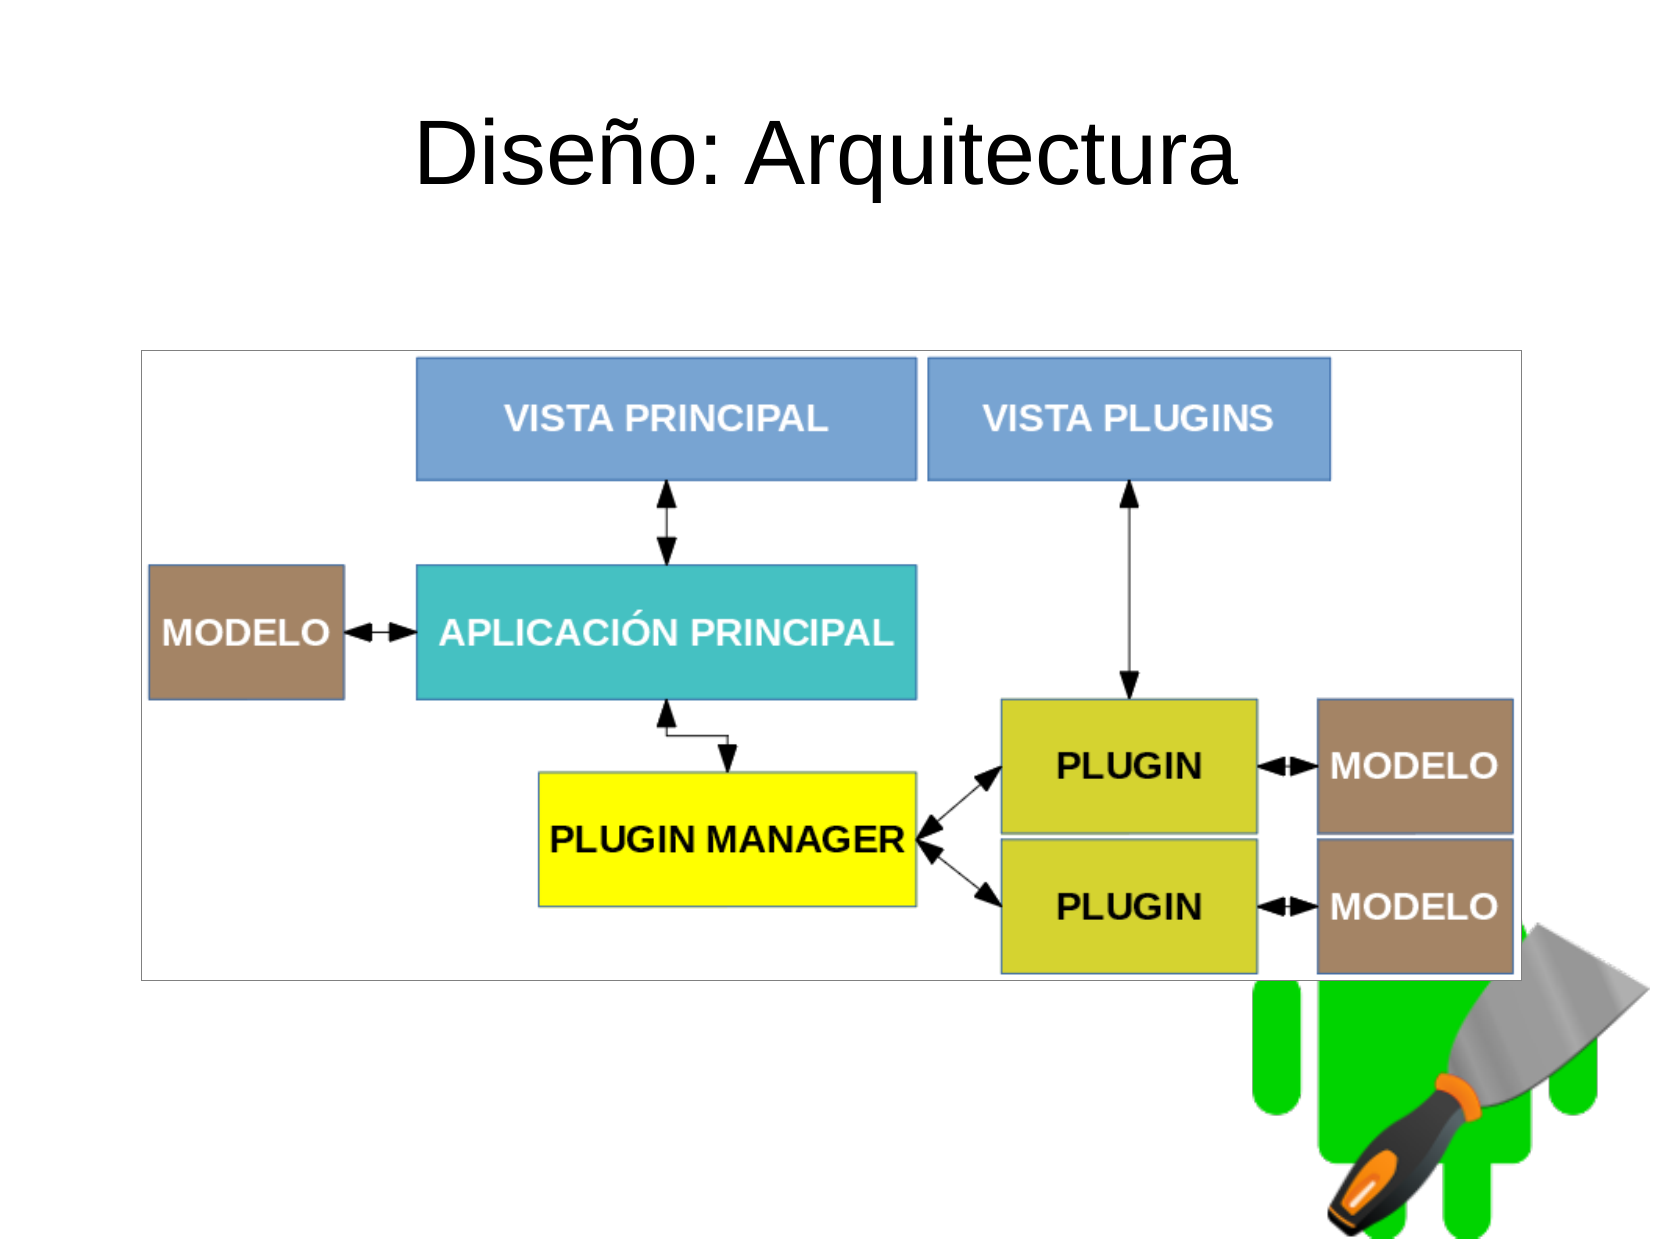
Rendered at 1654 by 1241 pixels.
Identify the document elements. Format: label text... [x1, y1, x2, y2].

picture [141, 350, 1652, 1239]
title Diseño: Arquitectura [82, 49, 1571, 257]
